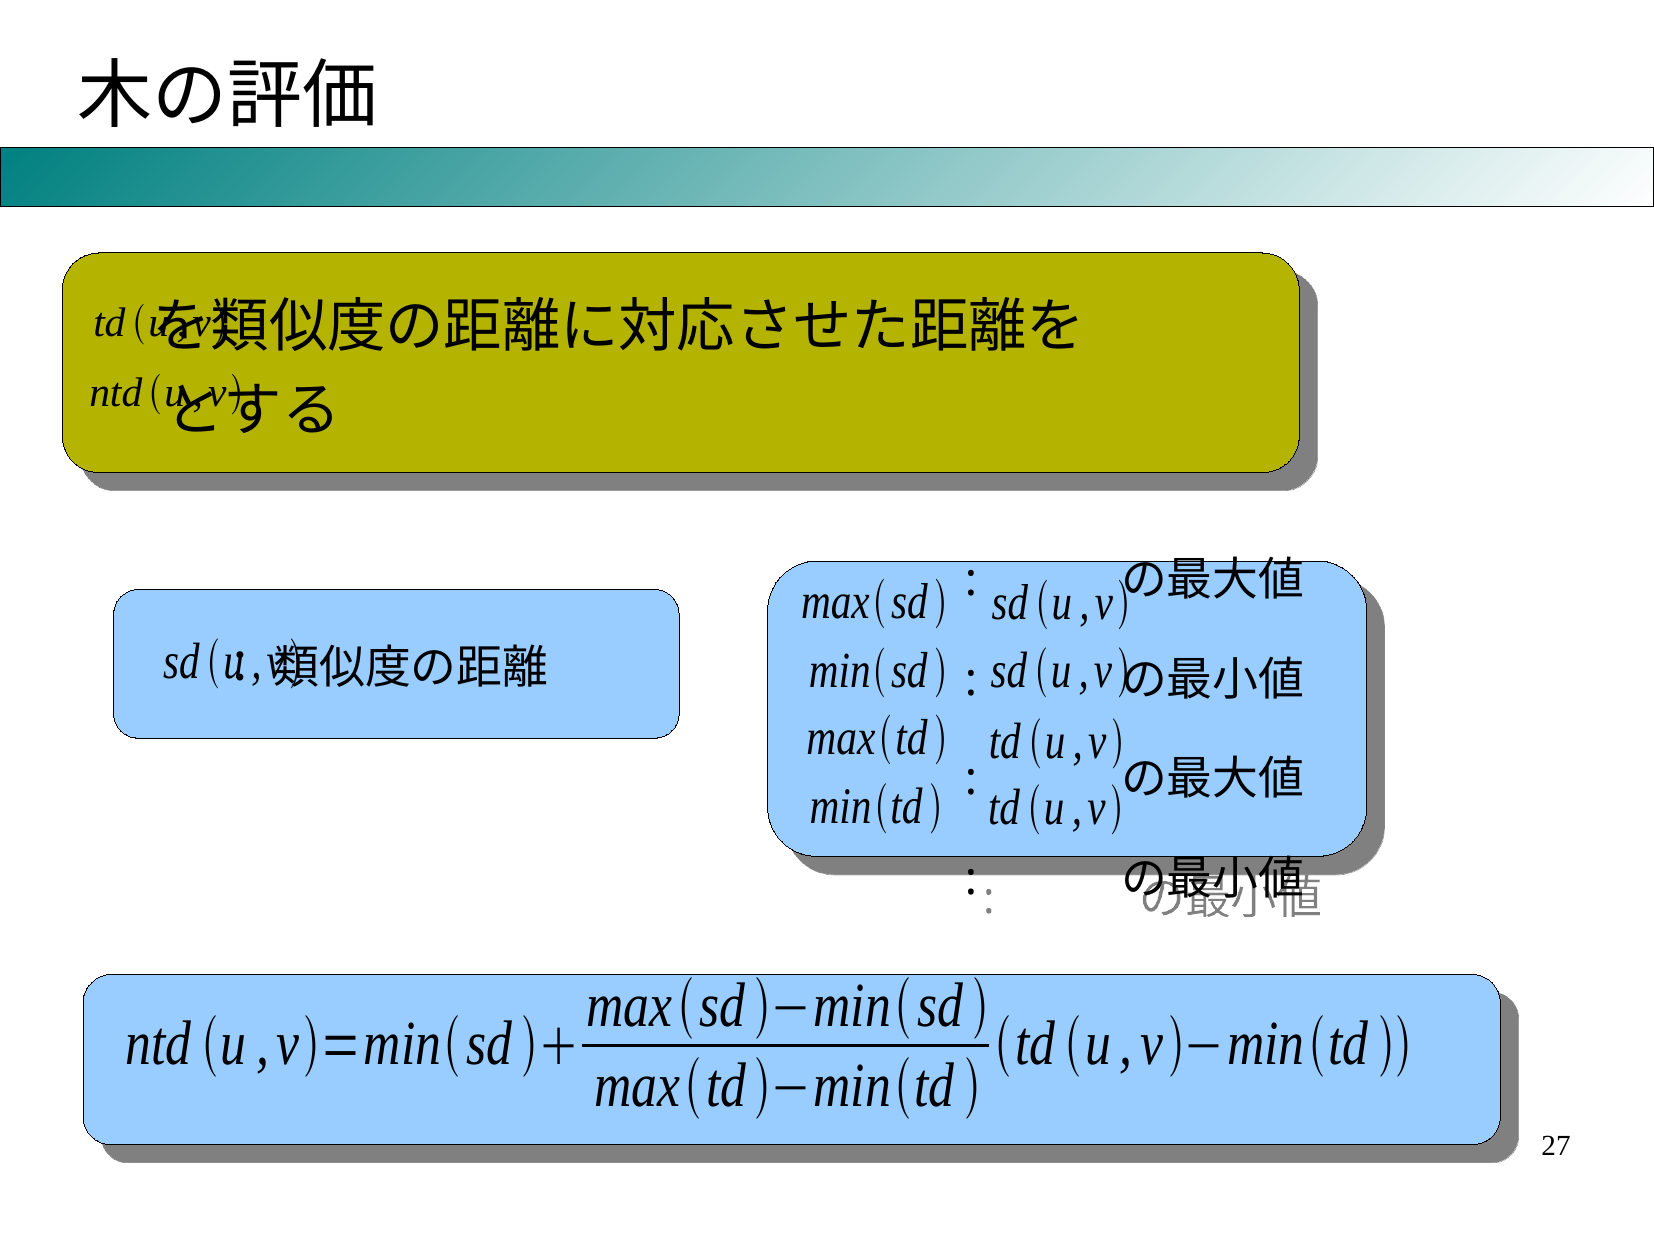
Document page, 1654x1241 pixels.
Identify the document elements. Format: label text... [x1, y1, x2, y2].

chart [982, 712, 1130, 771]
chart [982, 641, 1136, 700]
chart [801, 641, 954, 700]
chart [982, 778, 1129, 837]
chart [81, 359, 250, 418]
text_box を類似度の距離に対応させた距離を とする [62, 252, 1300, 473]
text_box [83, 974, 1501, 1145]
chart [983, 573, 1137, 632]
chart [118, 969, 1417, 1123]
text_box ： 類似度の距離 [113, 589, 680, 739]
chart [155, 632, 308, 690]
title 木の評価 [77, 29, 1654, 149]
chart [793, 572, 954, 631]
text_box : の最大値 : の最小値 : の最大値 : の最小値 [767, 561, 1367, 857]
chart [798, 708, 954, 767]
chart [801, 777, 949, 836]
chart [87, 290, 234, 349]
